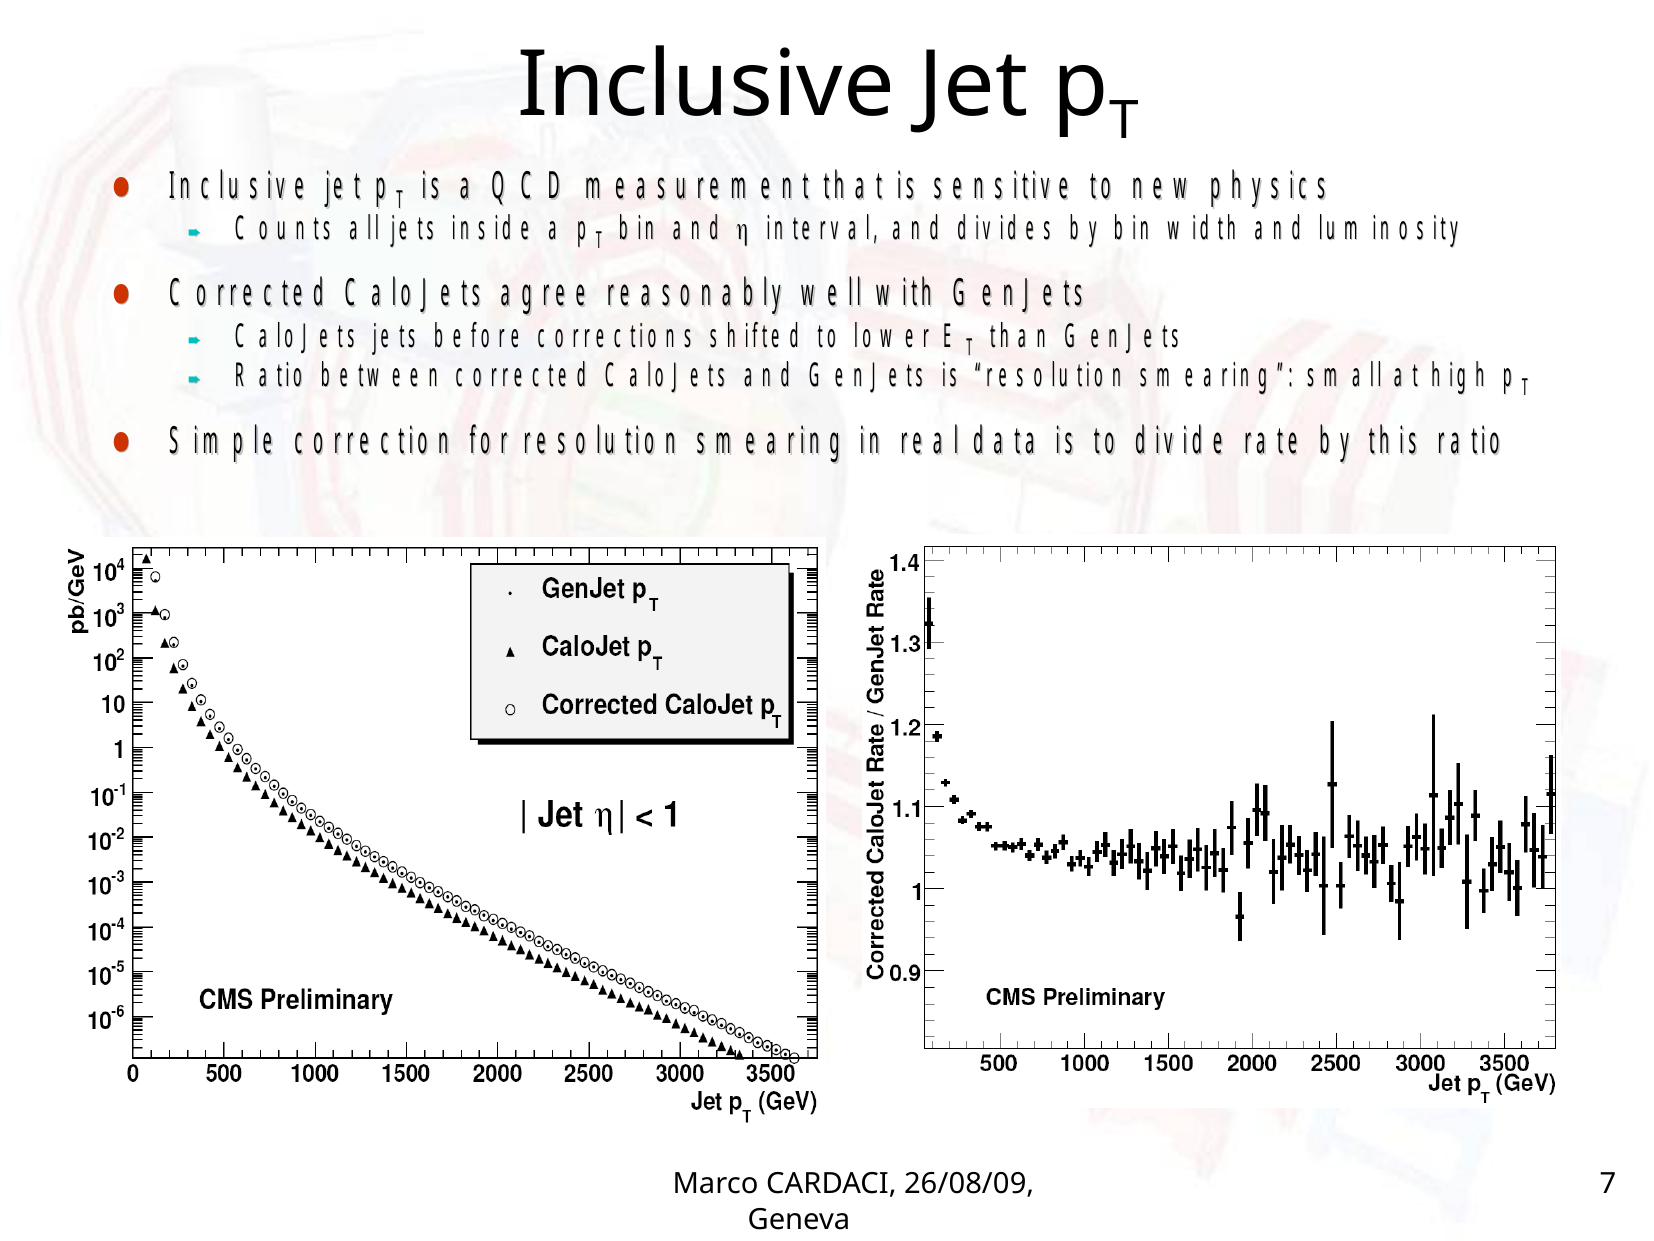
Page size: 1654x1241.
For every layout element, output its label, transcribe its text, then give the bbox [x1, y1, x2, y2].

title Inclusive Jet pT [118, 28, 1538, 161]
text_box 7 [1584, 1157, 1650, 1213]
picture [0, 0, 1654, 1241]
text_box Marco CARDACI, 26/08/09, Geneva [657, 1157, 1078, 1213]
